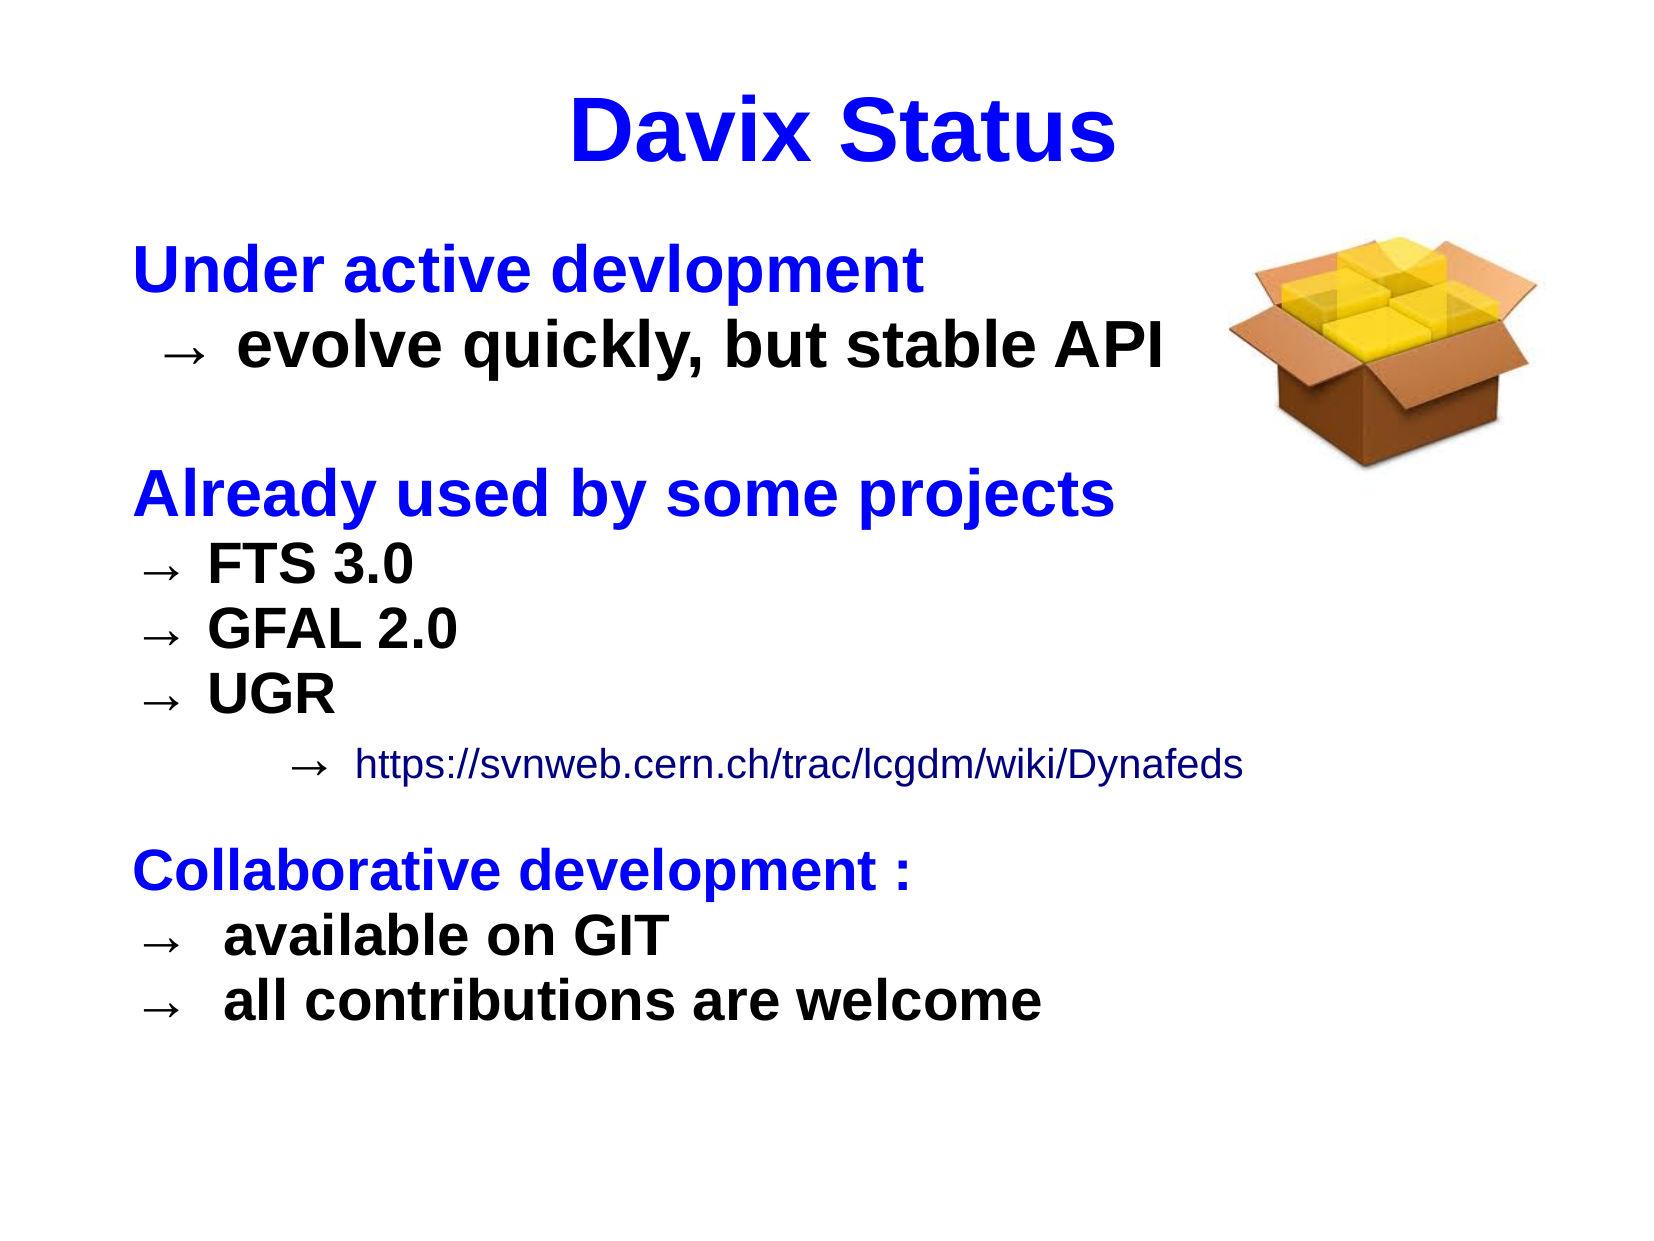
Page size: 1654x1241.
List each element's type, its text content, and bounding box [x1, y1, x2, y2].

text_box Davix Status [401, 70, 1312, 189]
picture [1228, 212, 1548, 485]
text_box Under active devlopment → evolve quickly, but stable API Already used by some projects → FTS 3.0 → GFAL 2.0 → UGR → https://svnweb.cern.ch/trac/lcgdm/wiki/Dynafeds Collaborative development : → available on GIT → all contributions are welcome [118, 224, 1571, 1180]
